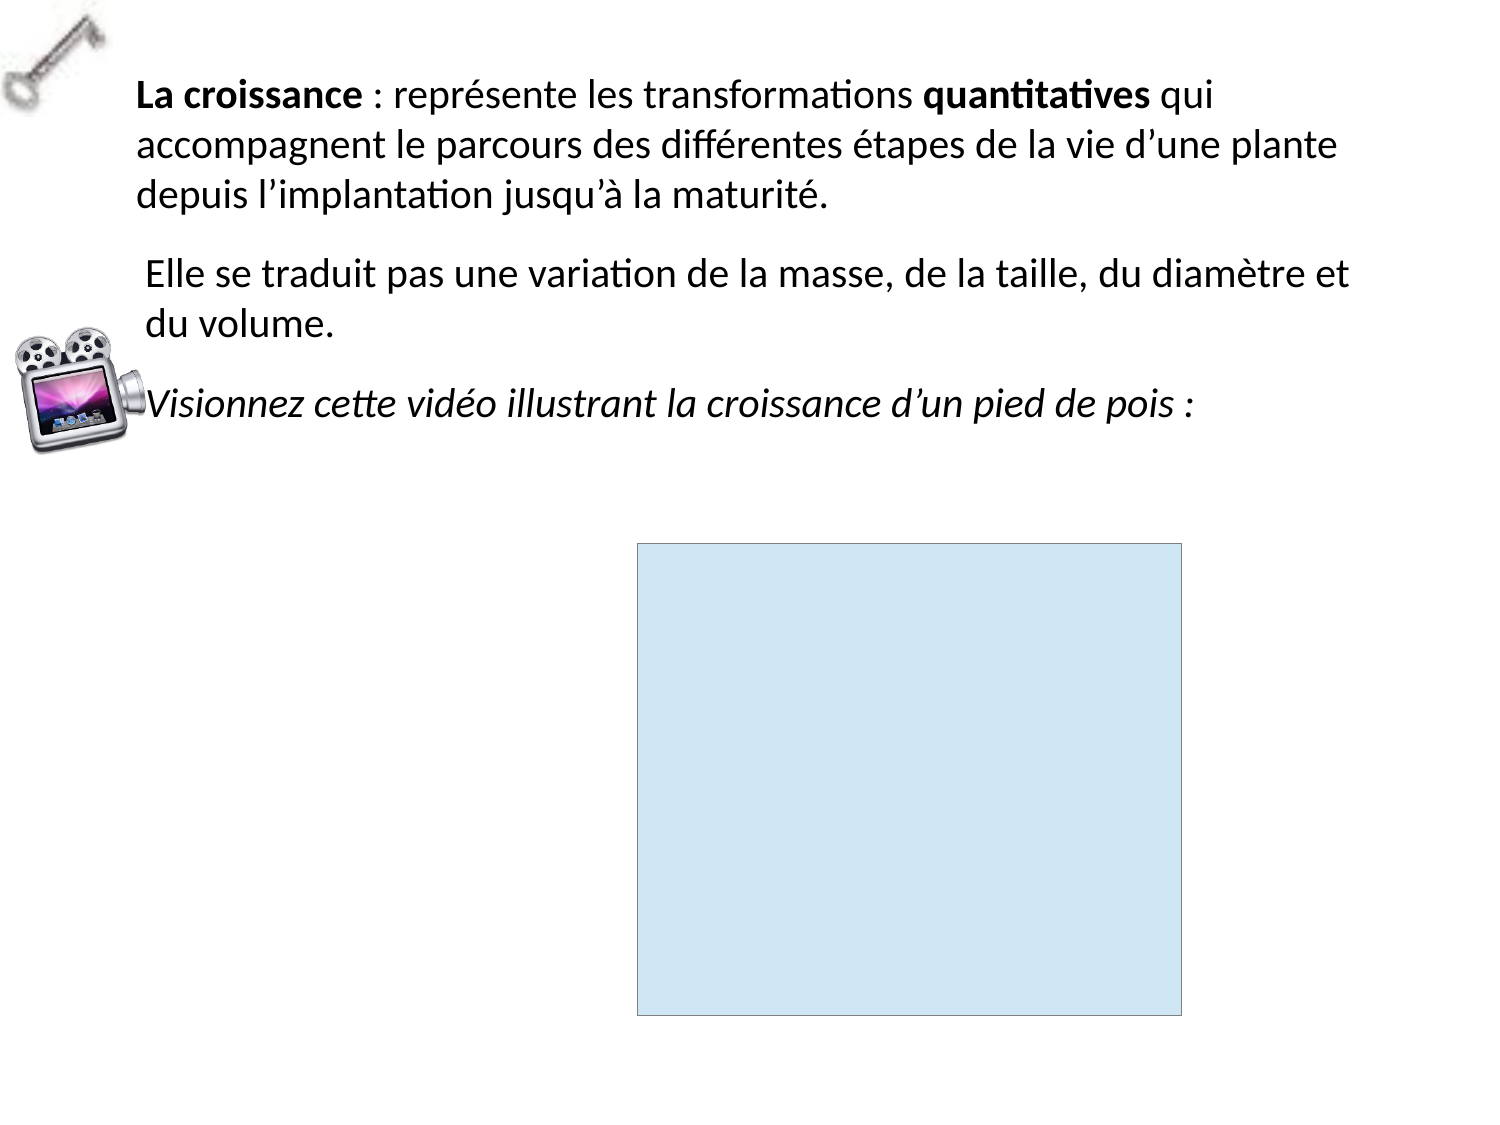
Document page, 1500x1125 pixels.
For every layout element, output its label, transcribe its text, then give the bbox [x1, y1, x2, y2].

picture [13, 322, 147, 456]
text_box [637, 543, 1182, 1016]
picture [0, 0, 113, 117]
list La croissance : représente les transformations quantitatives qui accompagnent le parcours des différentes étapes de la vie d’une plante depuis l’implantation jusqu’à la maturité. Elle se traduit pas une variation de la masse, de la taille, du diamètre et du volume. Visionnez cette vidéo illustrant la croissance d’un pied de pois : [64, 59, 1415, 1087]
